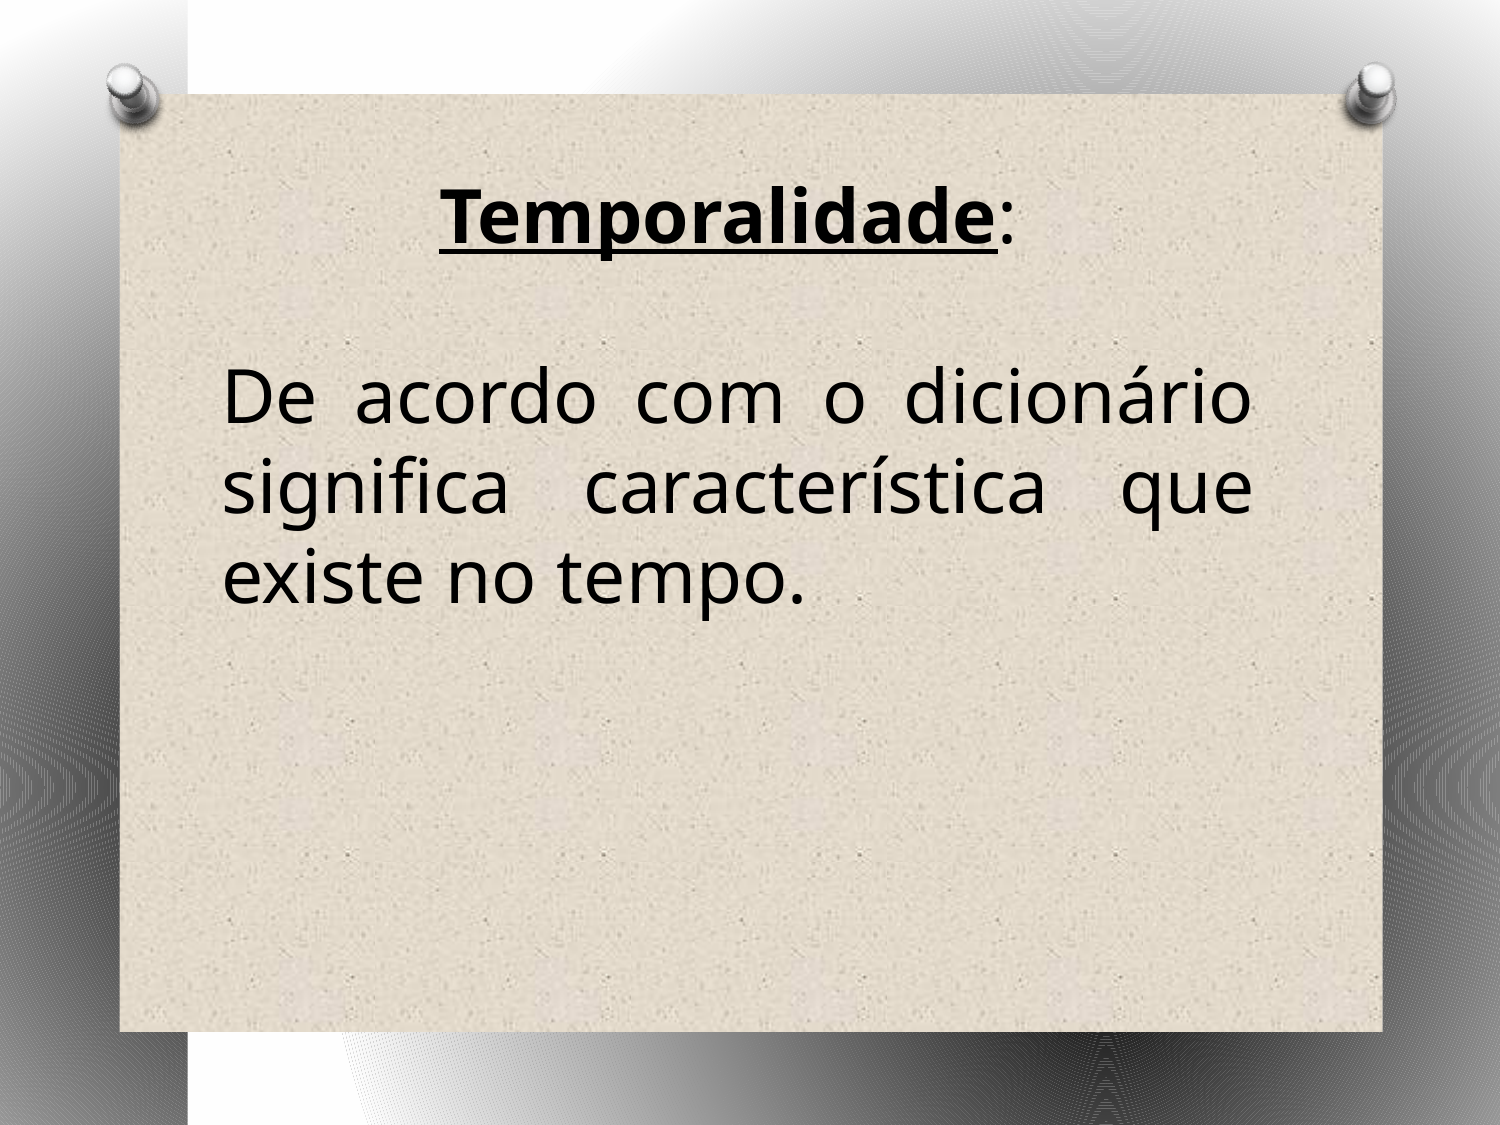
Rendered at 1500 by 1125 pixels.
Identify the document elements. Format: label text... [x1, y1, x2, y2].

picture [75, 29, 1439, 1032]
text_box Temporalidade: De acordo com o dicionário significa característica que existe no tempo. [206, 160, 1270, 686]
